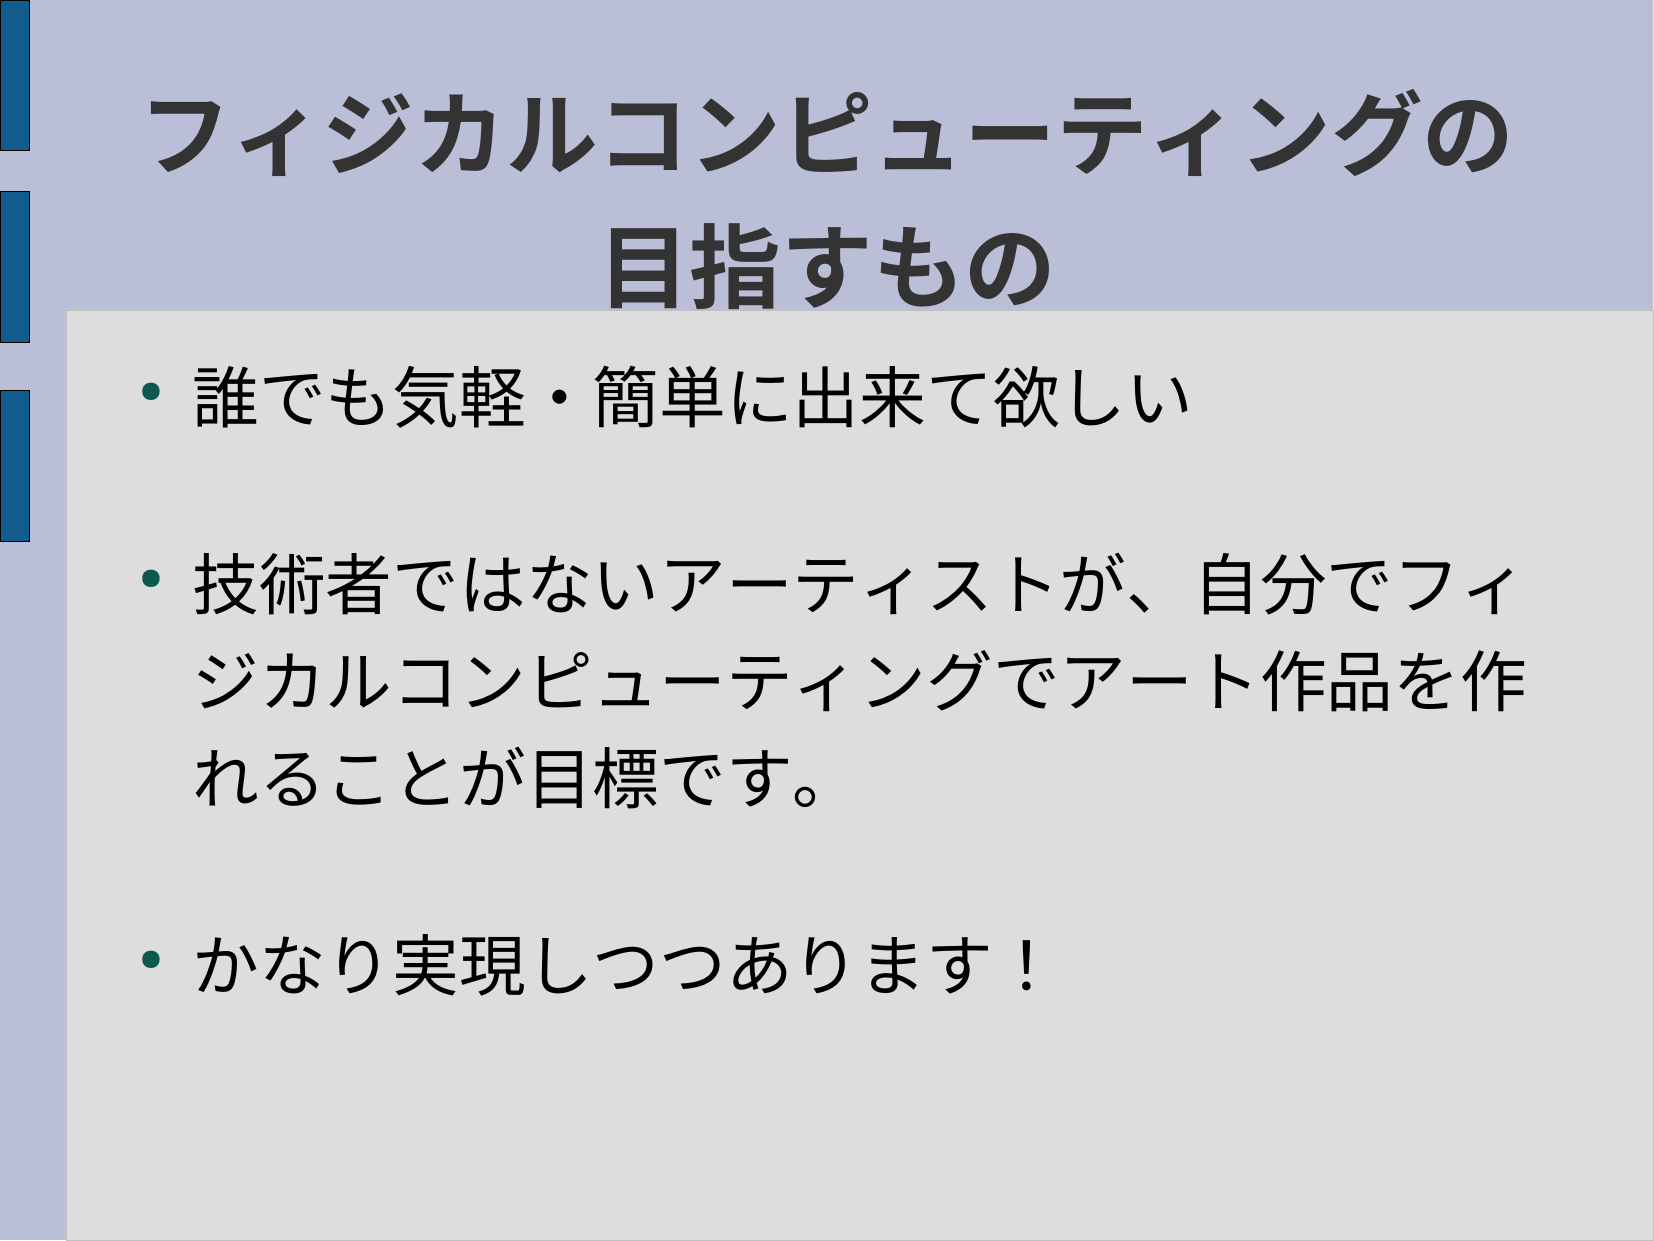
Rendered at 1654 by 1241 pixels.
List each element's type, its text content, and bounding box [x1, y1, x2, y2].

list 誰でも気軽・簡単に出来て欲しい 技術者ではないアーティストが、自分でフィジカルコンピューティングでアート作品を作れることが目標です。 かなり実現しつつあります！ [121, 344, 1534, 1112]
title フィジカルコンピューティングの目指すもの [121, 98, 1534, 291]
